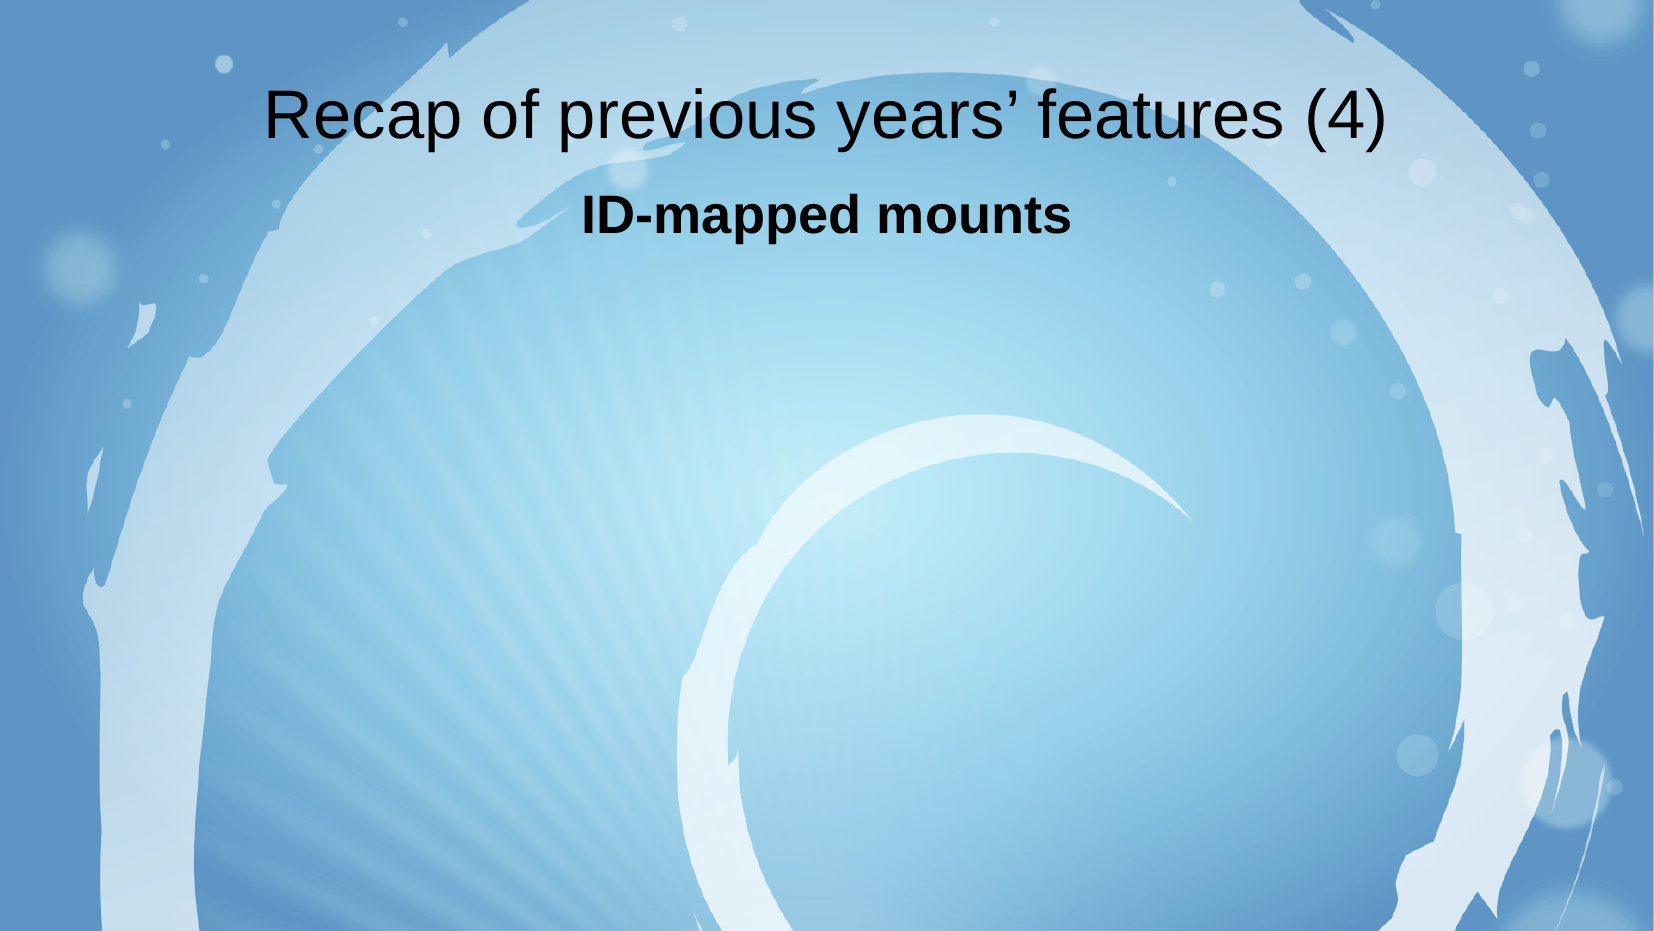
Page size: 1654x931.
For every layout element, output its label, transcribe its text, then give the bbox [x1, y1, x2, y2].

text_box ID-mapped mounts [566, 177, 1089, 253]
title Recap of previous years’ features (4) [118, 37, 1536, 193]
picture [0, 0, 1654, 931]
